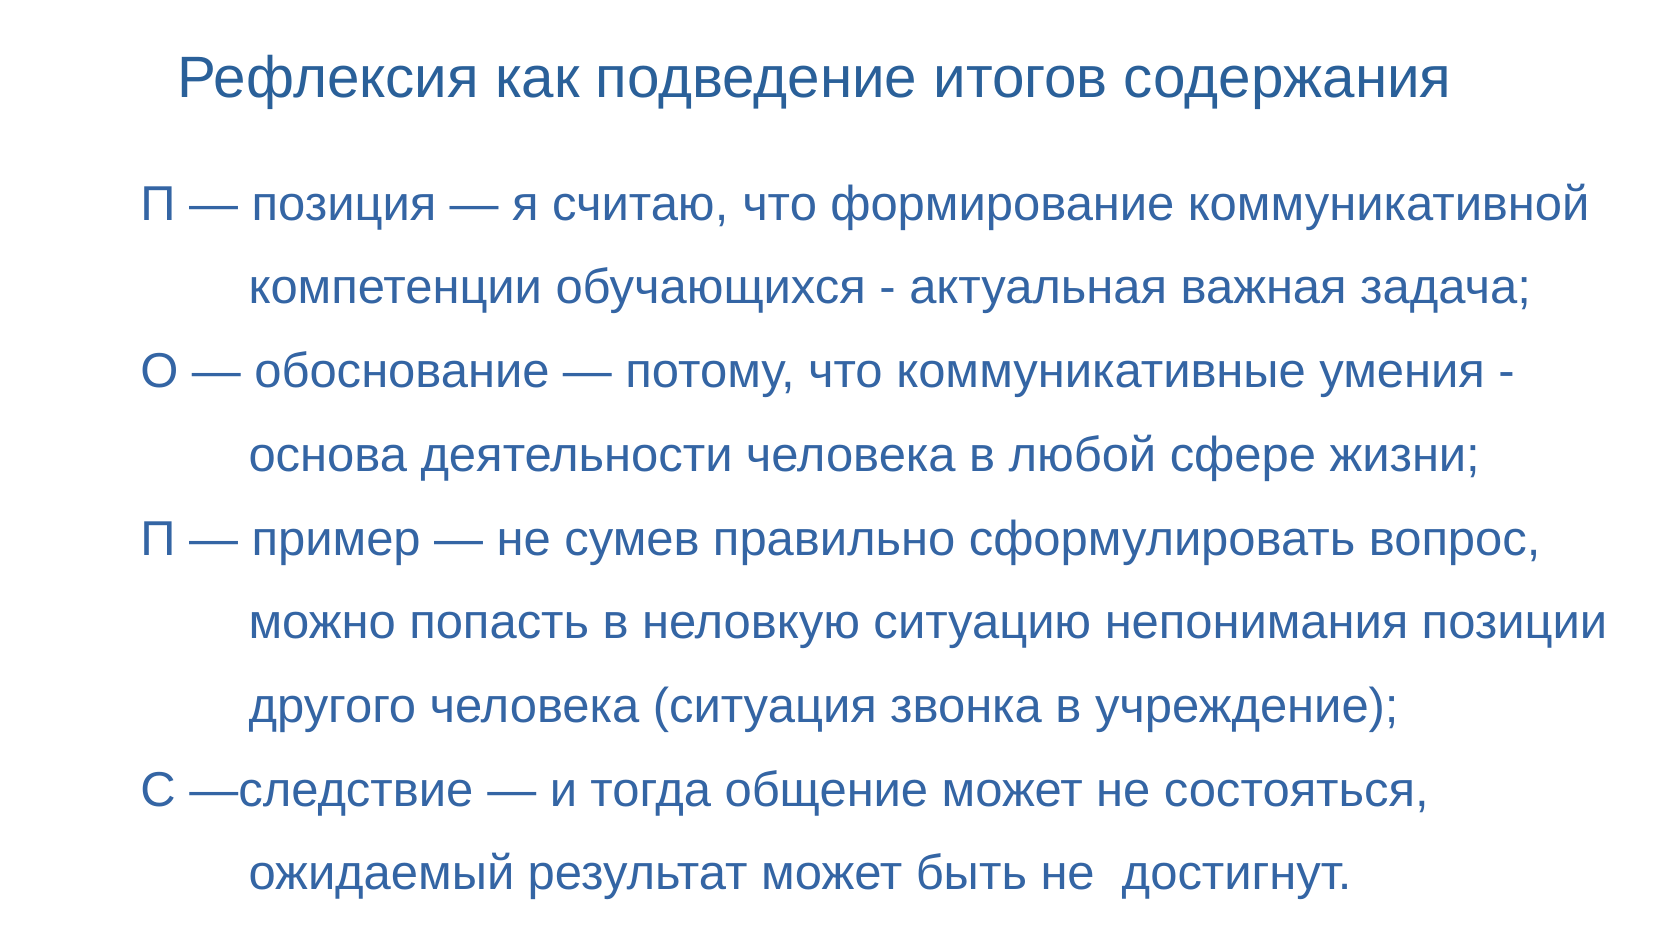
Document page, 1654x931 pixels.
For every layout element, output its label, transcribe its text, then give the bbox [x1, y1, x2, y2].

title Рефлексия как подведение итогов содержания [70, 0, 1560, 156]
list П — позиция — я считаю, что формирование коммуникативной компетенции обучающихся - актуальная важная задача; О — обоснование — потому, что коммуникативные умения - основа деятельности человека в любой сфере жизни; П — пример — не сумев правильно сформулировать вопрос, можно попасть в неловкую ситуацию непонимания позиции другого человека (ситуация звонка в учреждение); С —следствие — и тогда общение может не состояться, ожидаемый результат может быть не достигнут. [70, 176, 1619, 931]
